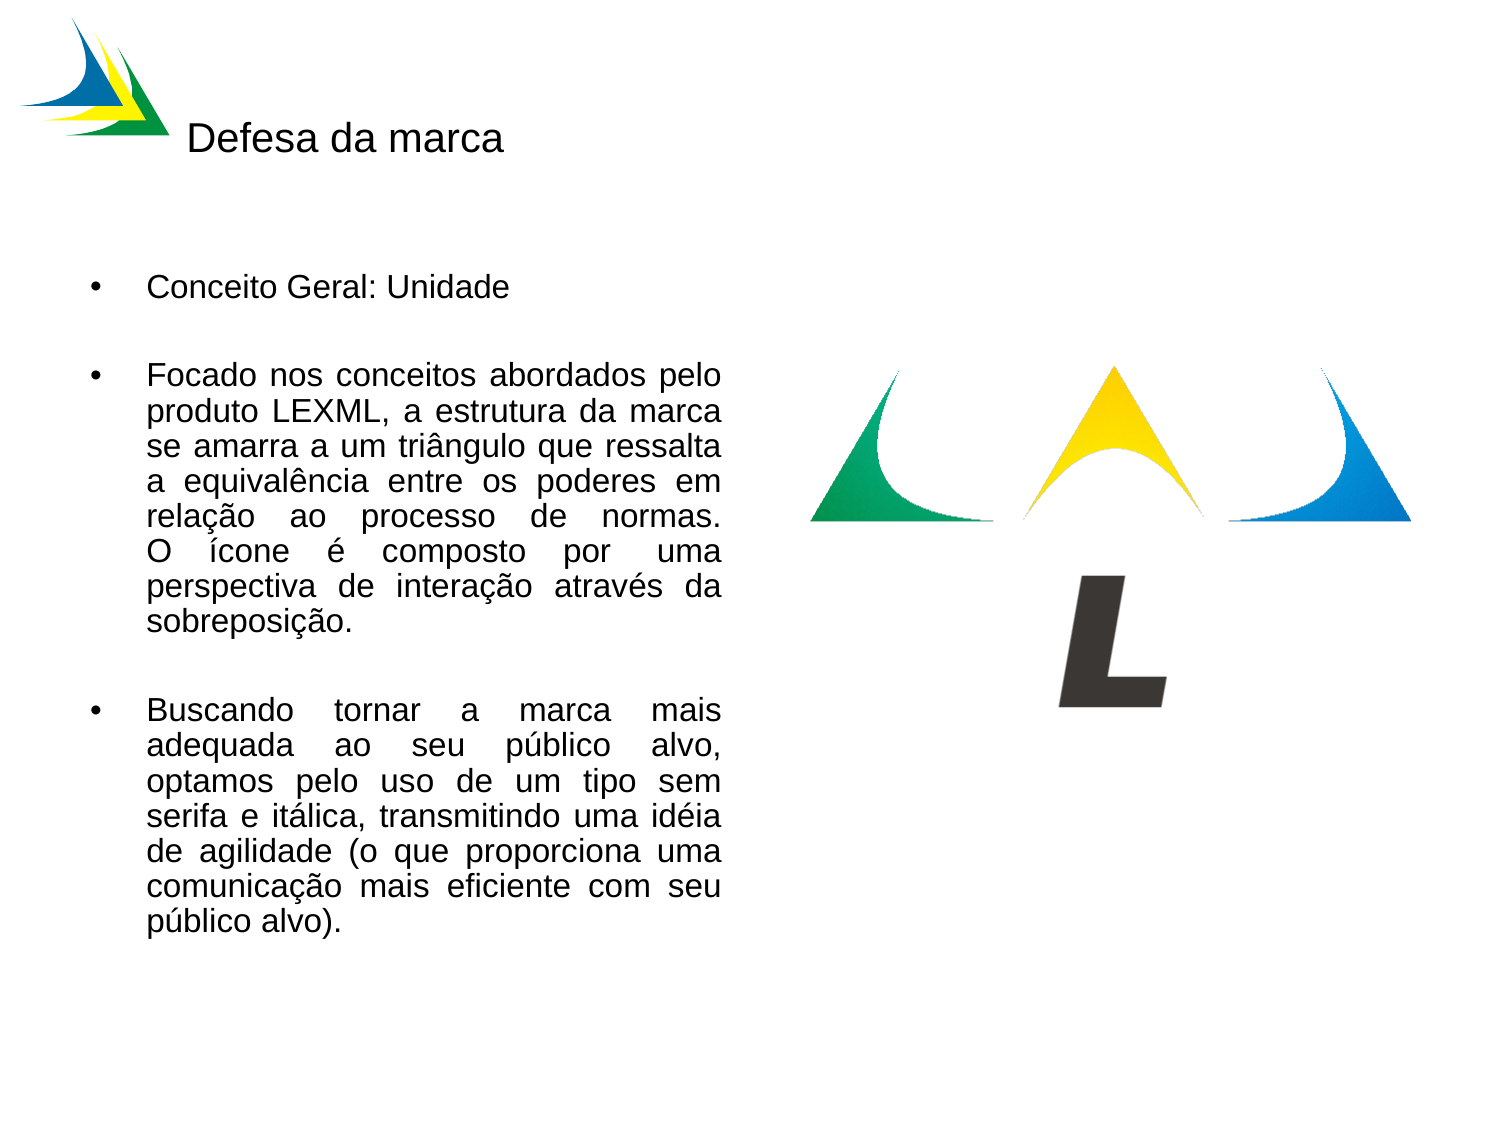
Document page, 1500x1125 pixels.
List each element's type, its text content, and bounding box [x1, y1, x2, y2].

text_box [17, 15, 172, 138]
picture [808, 363, 1415, 711]
title Defesa da marca [171, 44, 1365, 232]
list Conceito Geral: Unidade Focado nos conceitos abordados pelo produto LEXML, a estrutura da marca se amarra a um triângulo que ressalta a equivalência entre os poderes em relação ao processo de normas. O ícone é composto por uma perspectiva de interação através da sobreposição. Buscando tornar a marca mais adequada ao seu público alvo, optamos pelo uso de um tipo sem serifa e itálica, transmitindo uma idéia de agilidade (o que proporciona uma comunicação mais eficiente com seu público alvo). [75, 262, 738, 1006]
